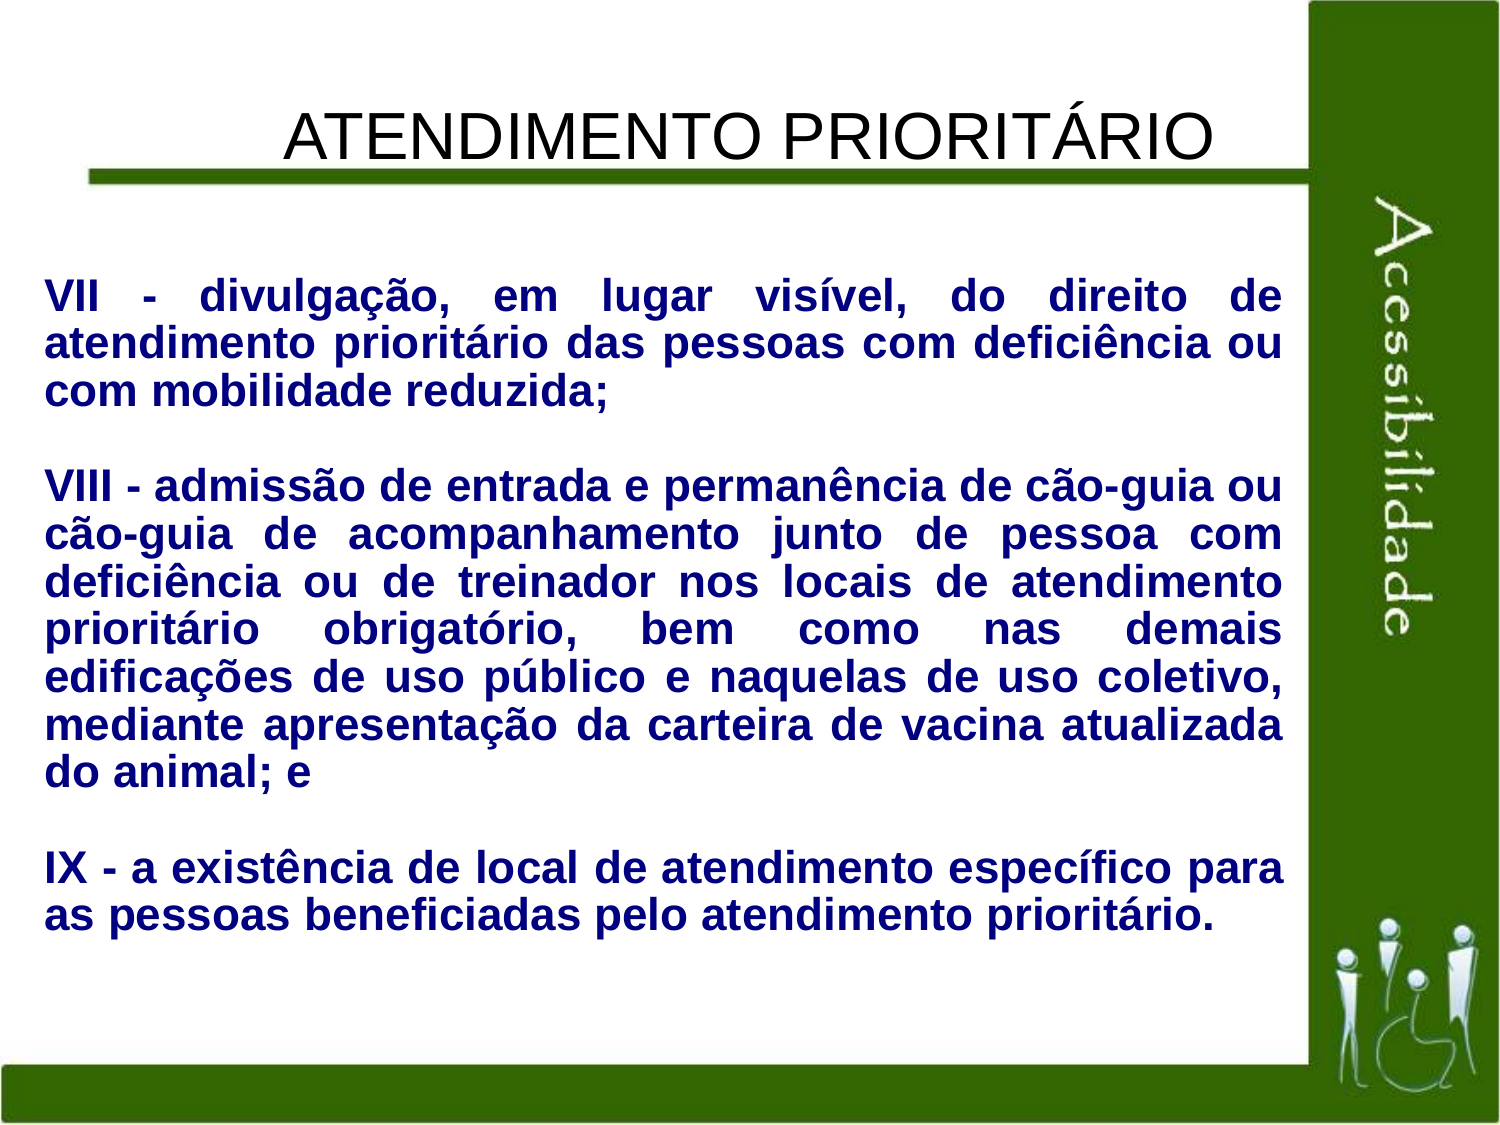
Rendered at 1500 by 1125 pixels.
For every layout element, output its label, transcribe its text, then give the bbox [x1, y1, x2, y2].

chart [75, 262, 1425, 930]
picture [0, 0, 1500, 1125]
text_box VII - divulgação, em lugar visível, do direito de atendimento prioritário das pessoas com deficiência ou com mobilidade reduzida; VIII - admissão de entrada e permanência de cão-guia ou cão-guia de acompanhamento junto de pessoa com deficiência ou de treinador nos locais de atendimento prioritário obrigatório, bem como nas demais edificações de uso público e naquelas de uso coletivo, mediante apresentação da carteira de vacina atualizada do animal; e IX - a existência de local de atendimento específico para as pessoas beneficiadas pelo atendimento prioritário. [29, 265, 1300, 1004]
title ATENDIMENTO PRIORITÁRIO [75, 45, 1425, 233]
